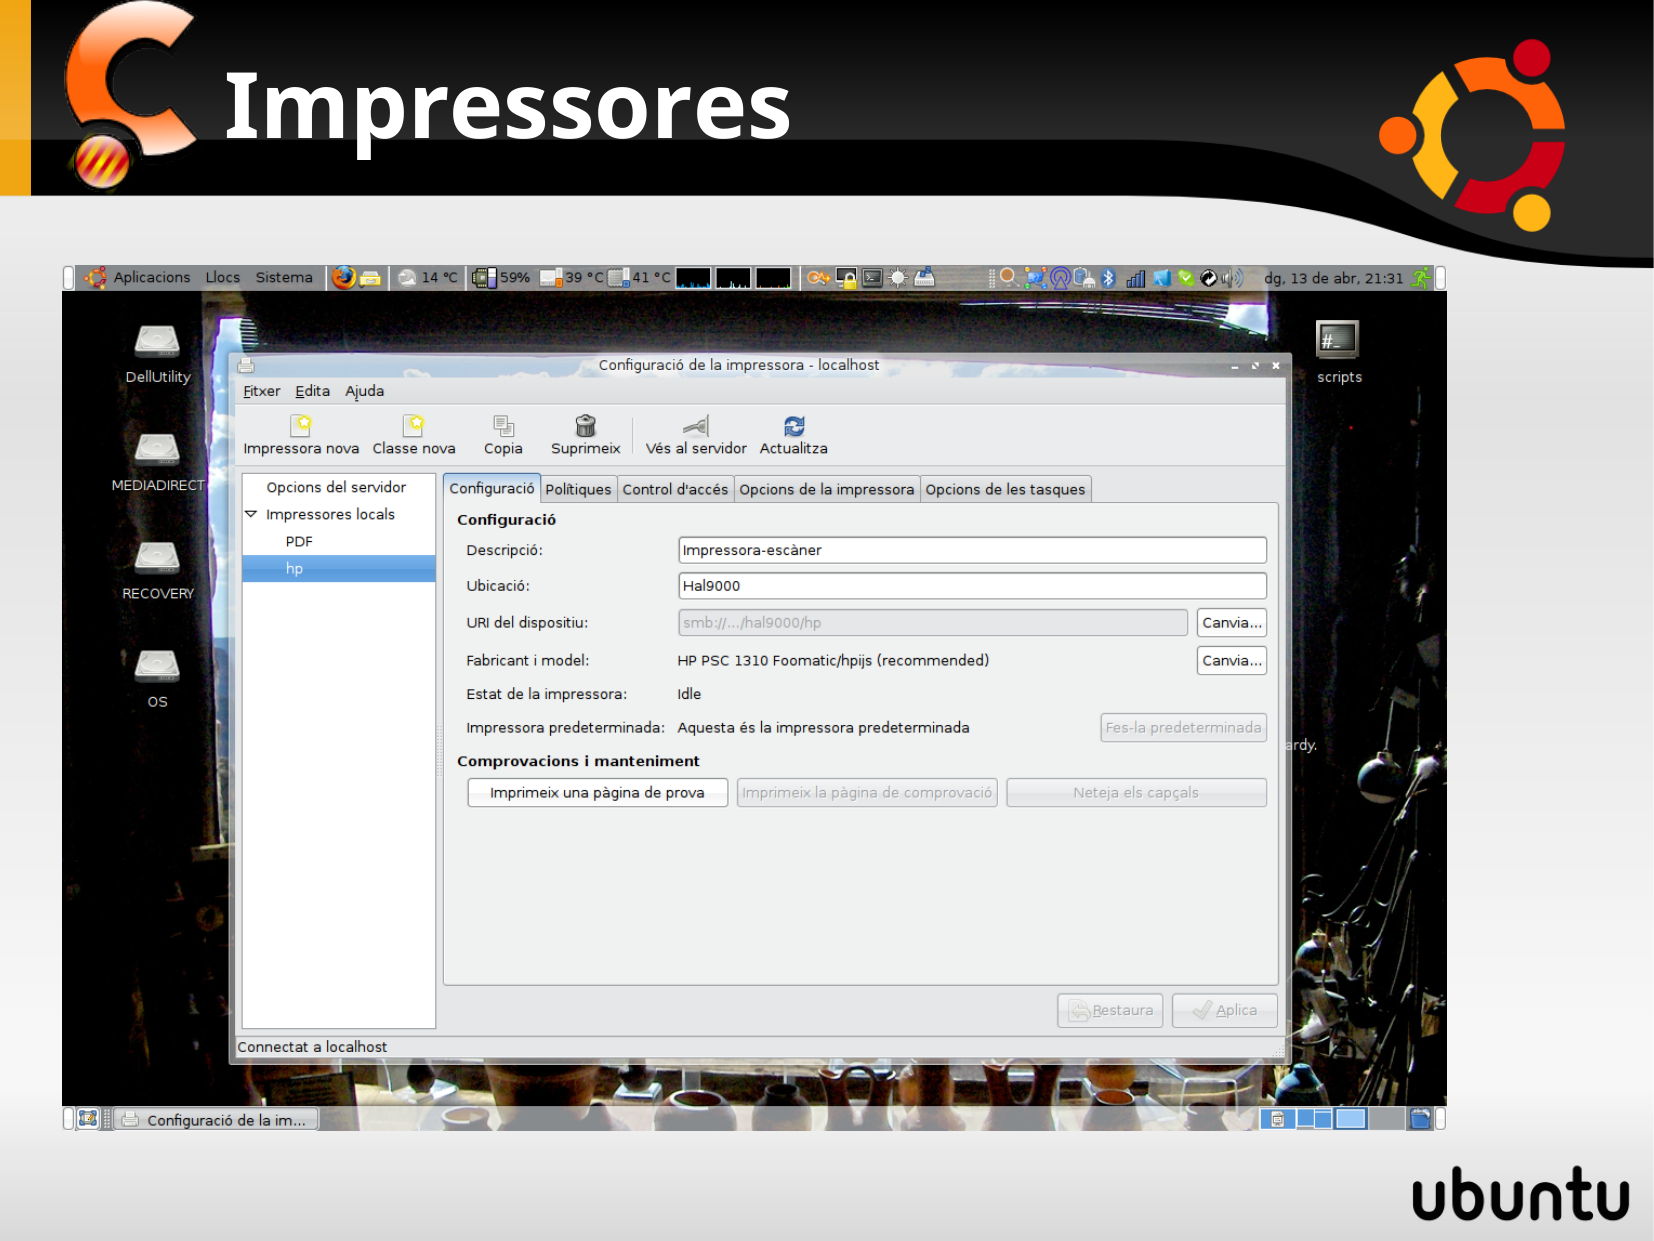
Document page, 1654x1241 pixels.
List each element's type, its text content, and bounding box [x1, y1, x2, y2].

picture [0, 0, 1654, 1241]
title Impressores [76, 0, 1565, 208]
